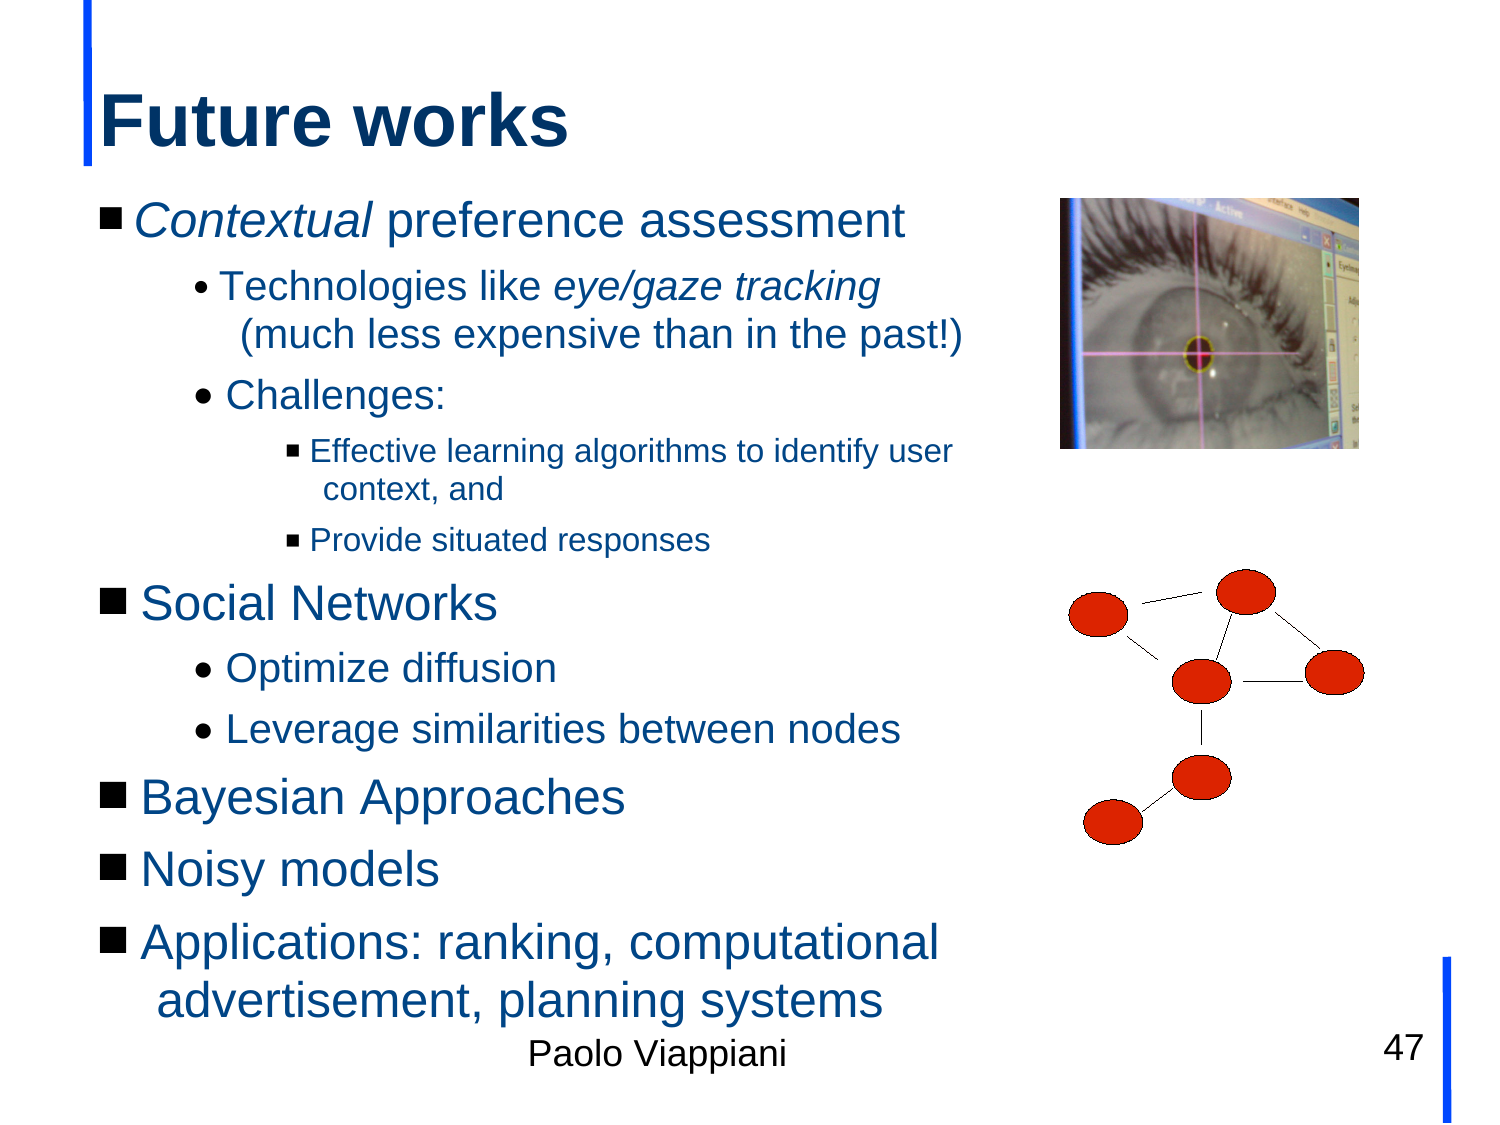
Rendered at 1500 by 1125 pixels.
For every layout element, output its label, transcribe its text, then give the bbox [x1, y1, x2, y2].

text_box [1216, 569, 1276, 615]
text_box [1142, 788, 1173, 812]
text_box [1083, 799, 1143, 845]
text_box [1172, 659, 1232, 704]
text_box [1142, 592, 1202, 604]
title Future works [99, 24, 1438, 213]
text_box [1068, 592, 1128, 637]
text_box [1172, 755, 1232, 800]
text_box [1127, 636, 1158, 660]
text_box [1216, 614, 1232, 660]
picture [1060, 198, 1359, 449]
list Contextual preference assessment Technologies like eye/gaze tracking (much less expensive than in the past!) Challenges: Effective learning algorithms to identify user context, and Provide situated responses Social Networks Optimize diffusion Leverage similarities between nodes Bayesian Approaches Noisy models Applications: ranking, computational advertisement, planning systems [99, 190, 1004, 1101]
text_box [1305, 650, 1365, 695]
text_box [1275, 612, 1320, 649]
